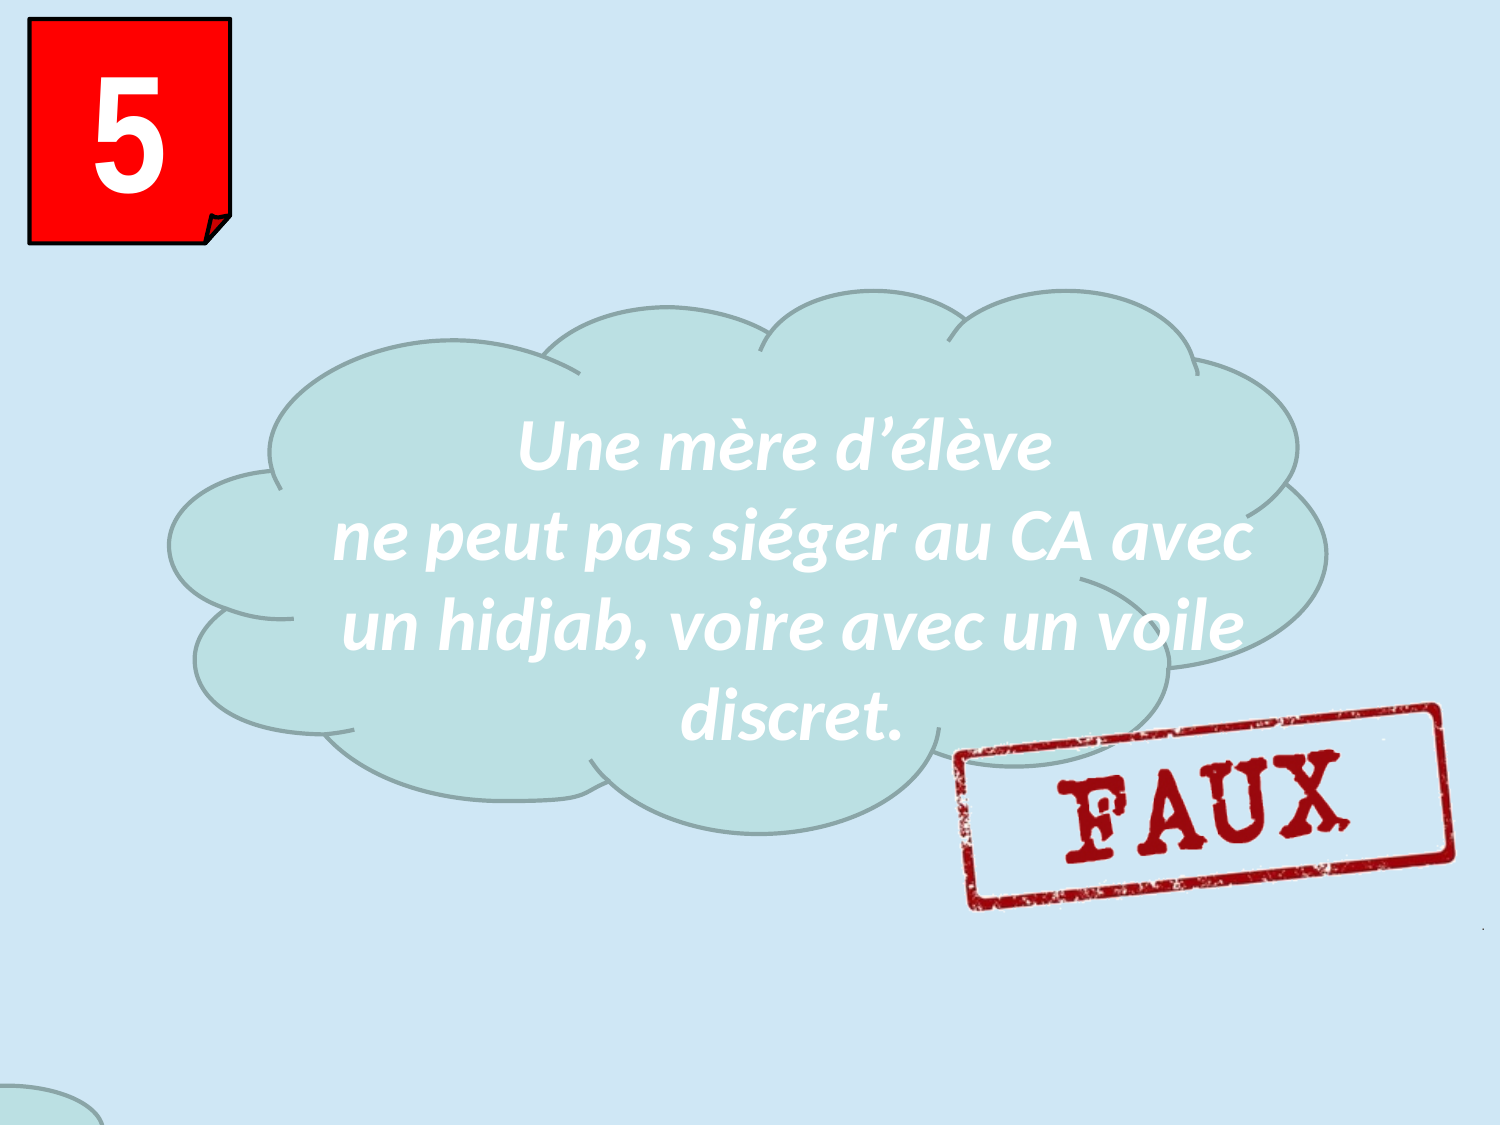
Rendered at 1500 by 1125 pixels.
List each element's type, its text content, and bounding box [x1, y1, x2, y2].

text_box [1294, 490, 1327, 619]
text_box [359, 764, 925, 835]
text_box 5 [29, 18, 231, 234]
text_box Une mère d’élève ne peut pas siéger au CA avec un hidjab, voire avec un voile discret. [293, 388, 1294, 764]
text_box [29, 234, 214, 244]
text_box [168, 400, 293, 733]
text_box [1294, 427, 1298, 468]
text_box [306, 290, 1264, 388]
text_box [0, 1085, 103, 1125]
picture [927, 692, 1484, 930]
